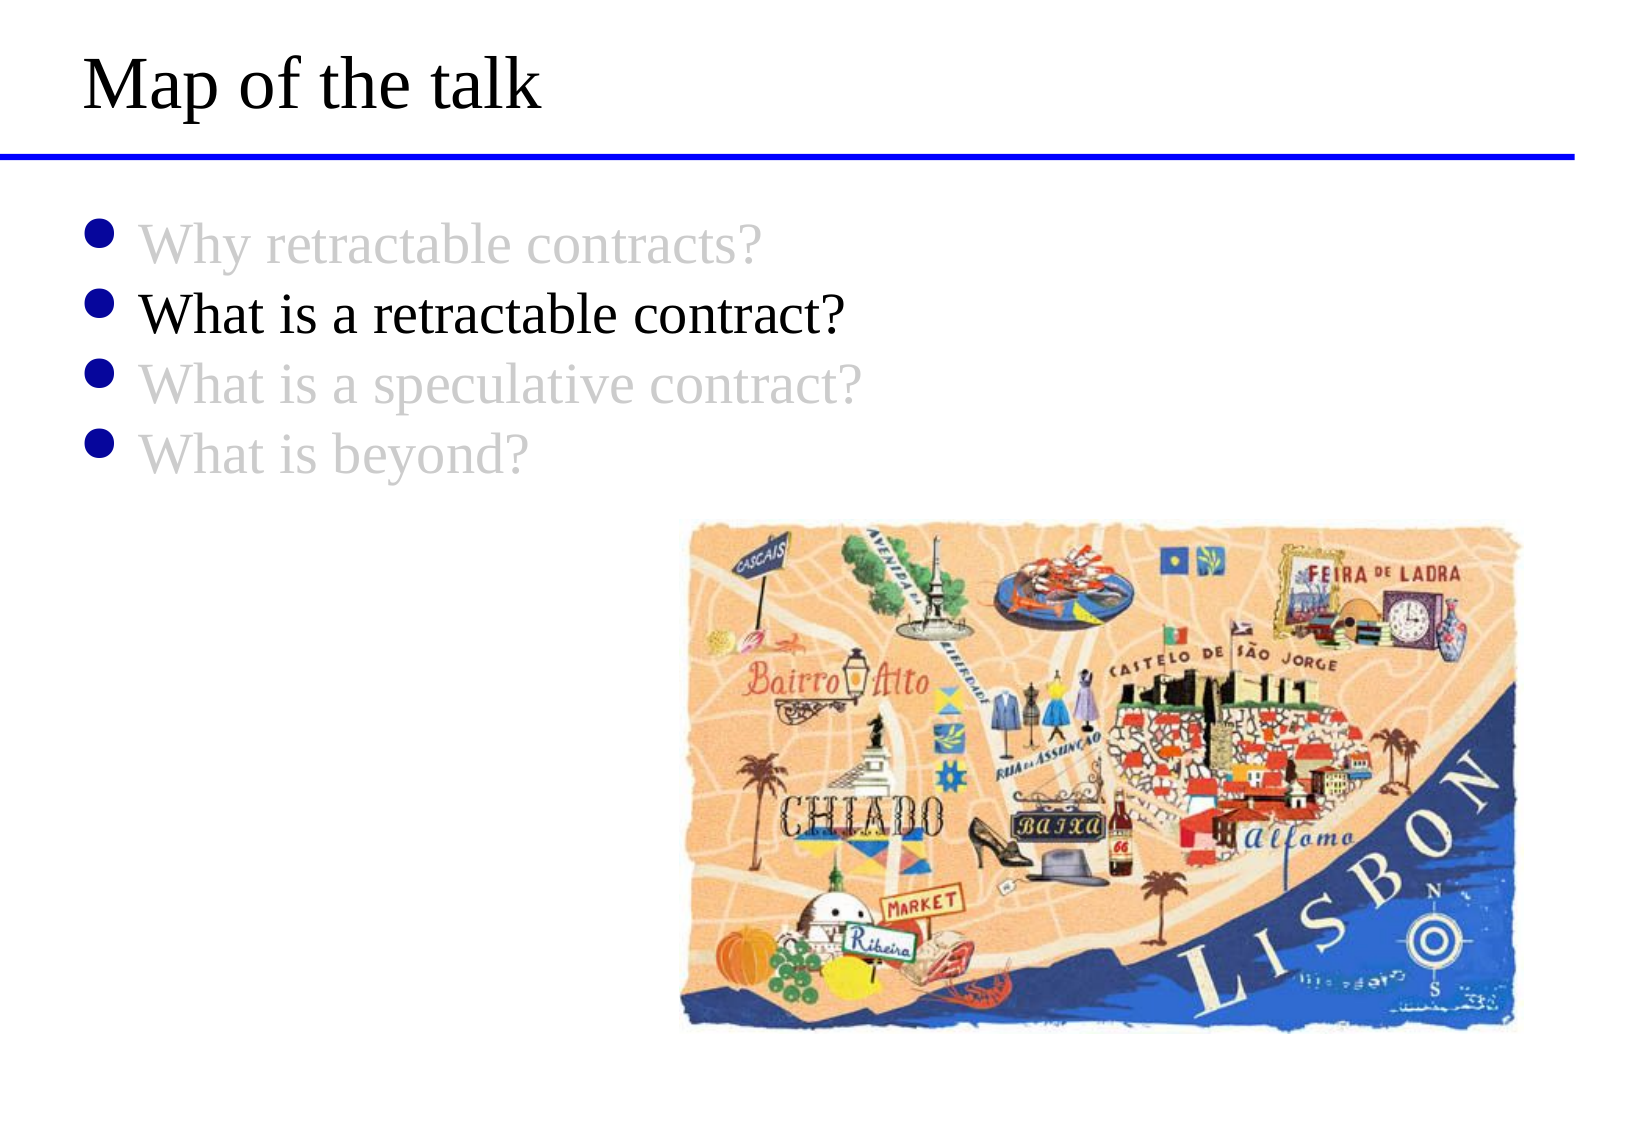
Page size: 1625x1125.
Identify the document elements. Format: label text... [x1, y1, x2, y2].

picture [679, 519, 1524, 1034]
text_box Map of the talk [67, 27, 1544, 131]
text_box Why retractable contracts? What is a retractable contract? What is a speculative contract? What is beyond? [67, 198, 1478, 1061]
